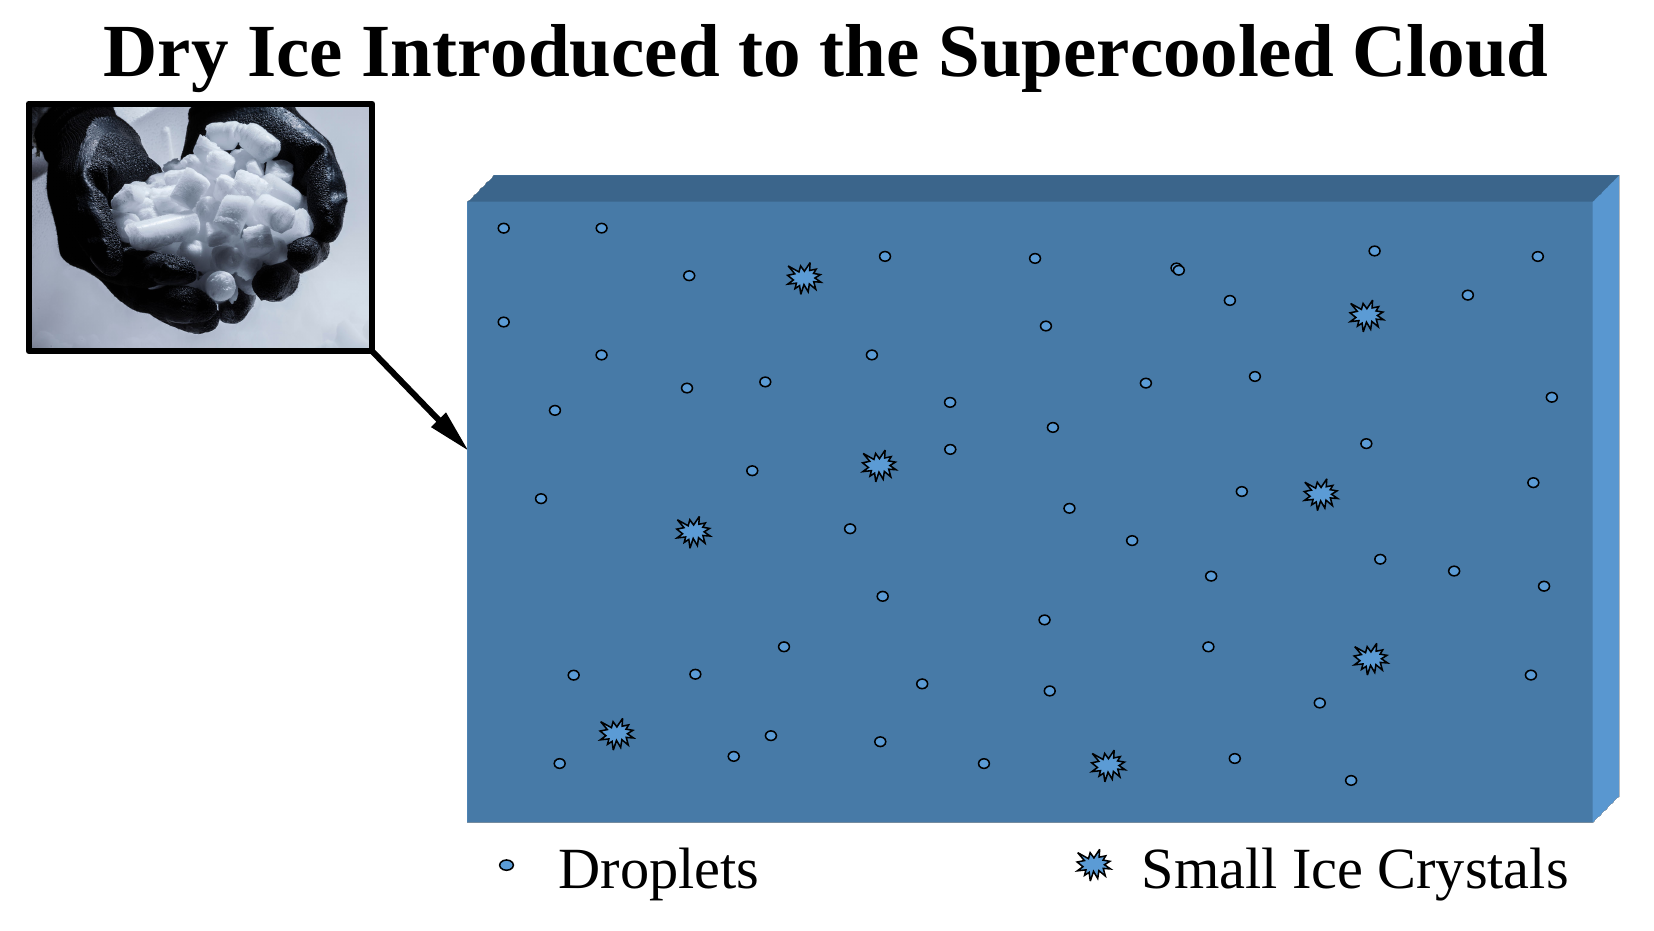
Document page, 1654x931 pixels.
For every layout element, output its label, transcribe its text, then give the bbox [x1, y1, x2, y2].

text_box Small Ice Crystals [1127, 822, 1619, 908]
text_box [1077, 849, 1111, 882]
text_box Droplets [543, 823, 805, 908]
title Dry Ice Introduced to the Supercooled Cloud [0, 0, 1654, 93]
text_box [468, 202, 1592, 822]
text_box [499, 859, 514, 871]
picture [31, 106, 370, 349]
